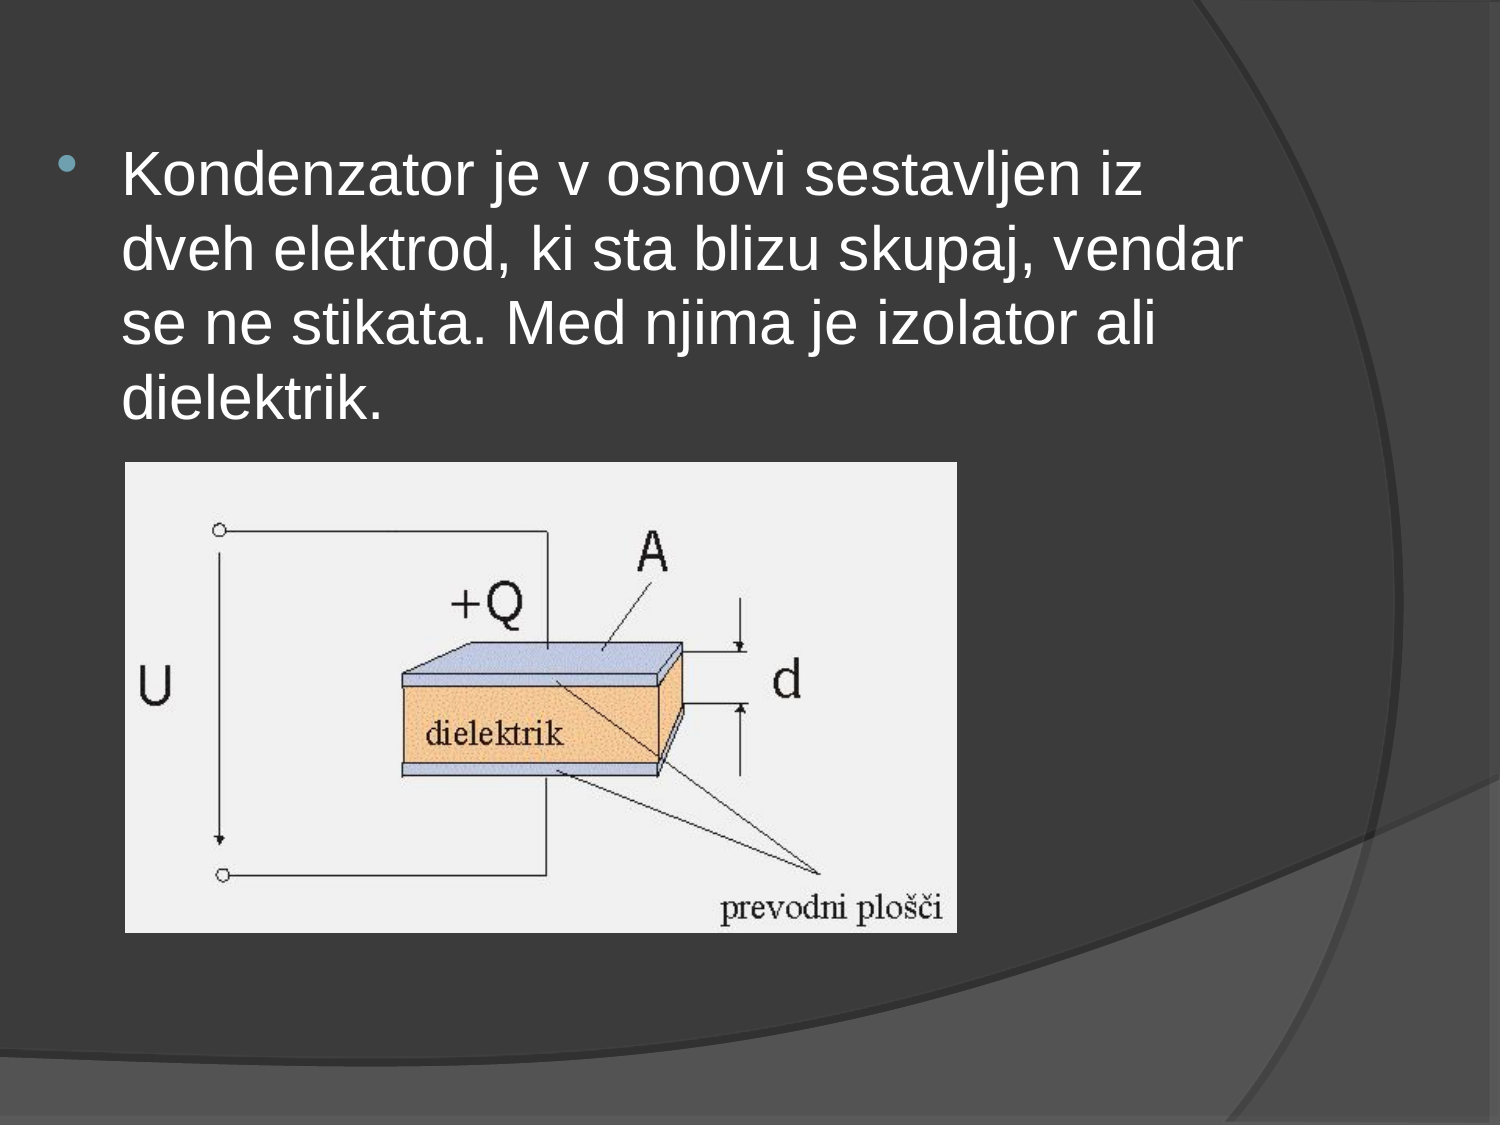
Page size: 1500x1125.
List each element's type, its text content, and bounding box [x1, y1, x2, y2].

picture [125, 462, 957, 933]
list Kondenzator je v osnovi sestavljen iz dveh elektrod, ki sta blizu skupaj, vendar se ne stikata. Med njima je izolator ali dielektrik. [37, 125, 1263, 868]
